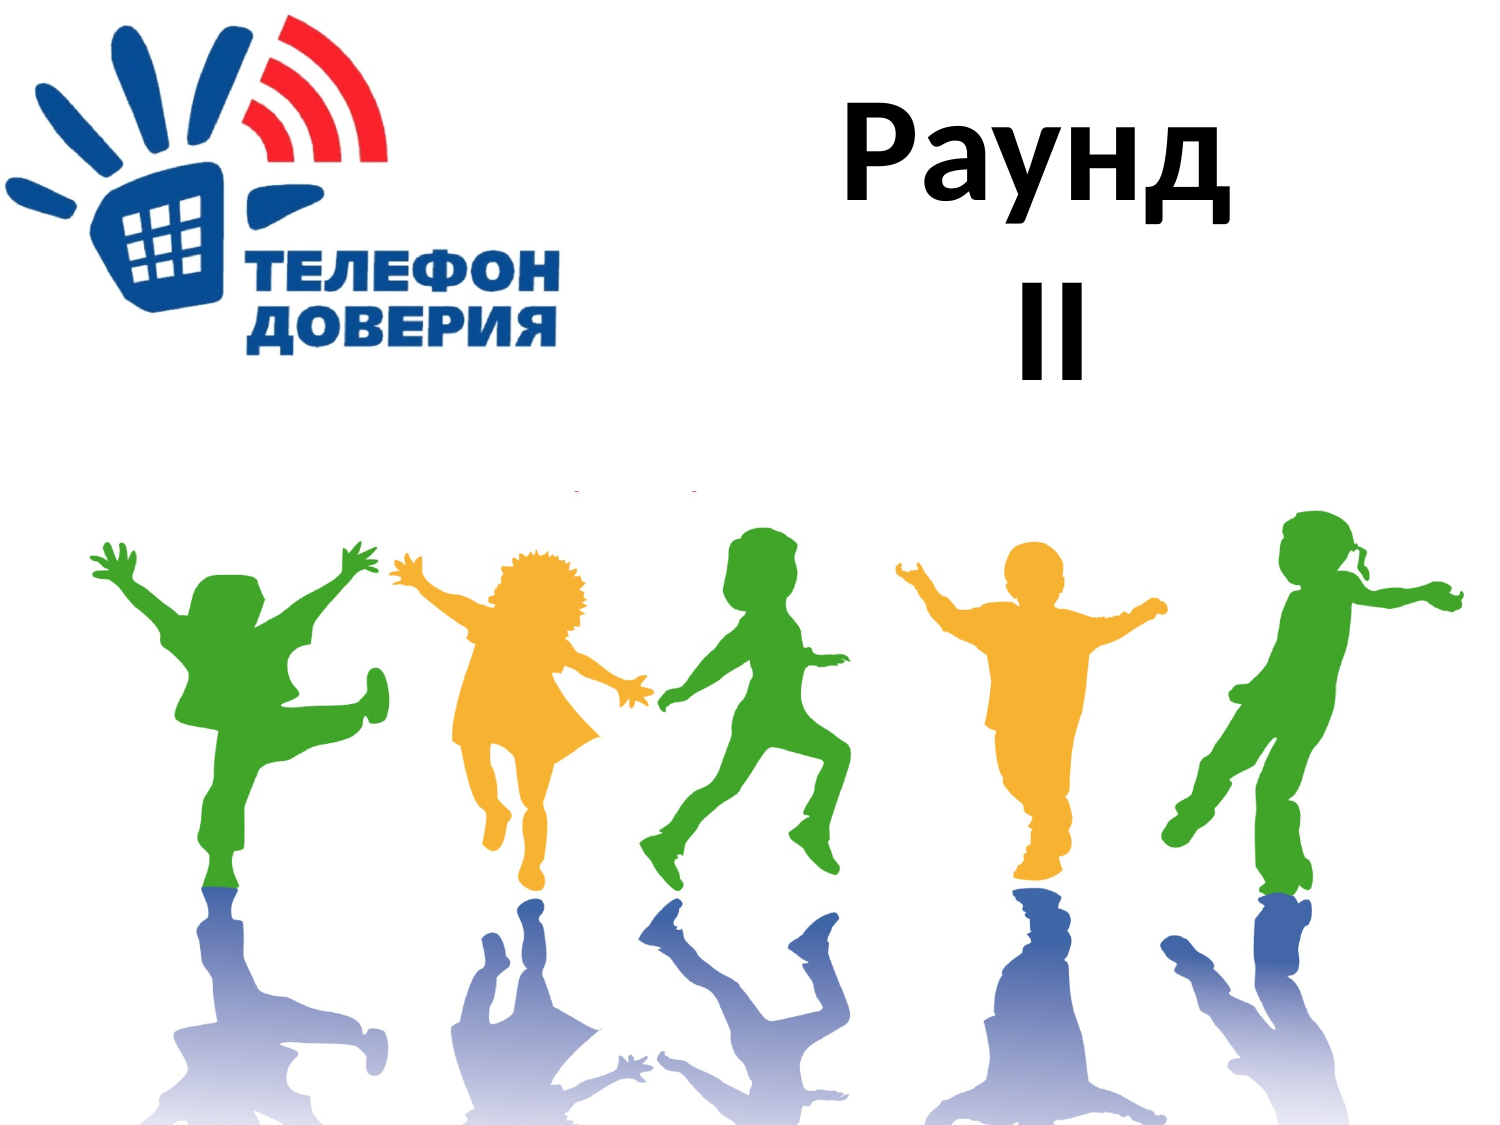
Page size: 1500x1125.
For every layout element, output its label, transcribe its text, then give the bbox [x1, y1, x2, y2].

text_box Раунд II [643, 42, 1394, 418]
picture [0, 0, 591, 359]
picture [0, 491, 1500, 1125]
